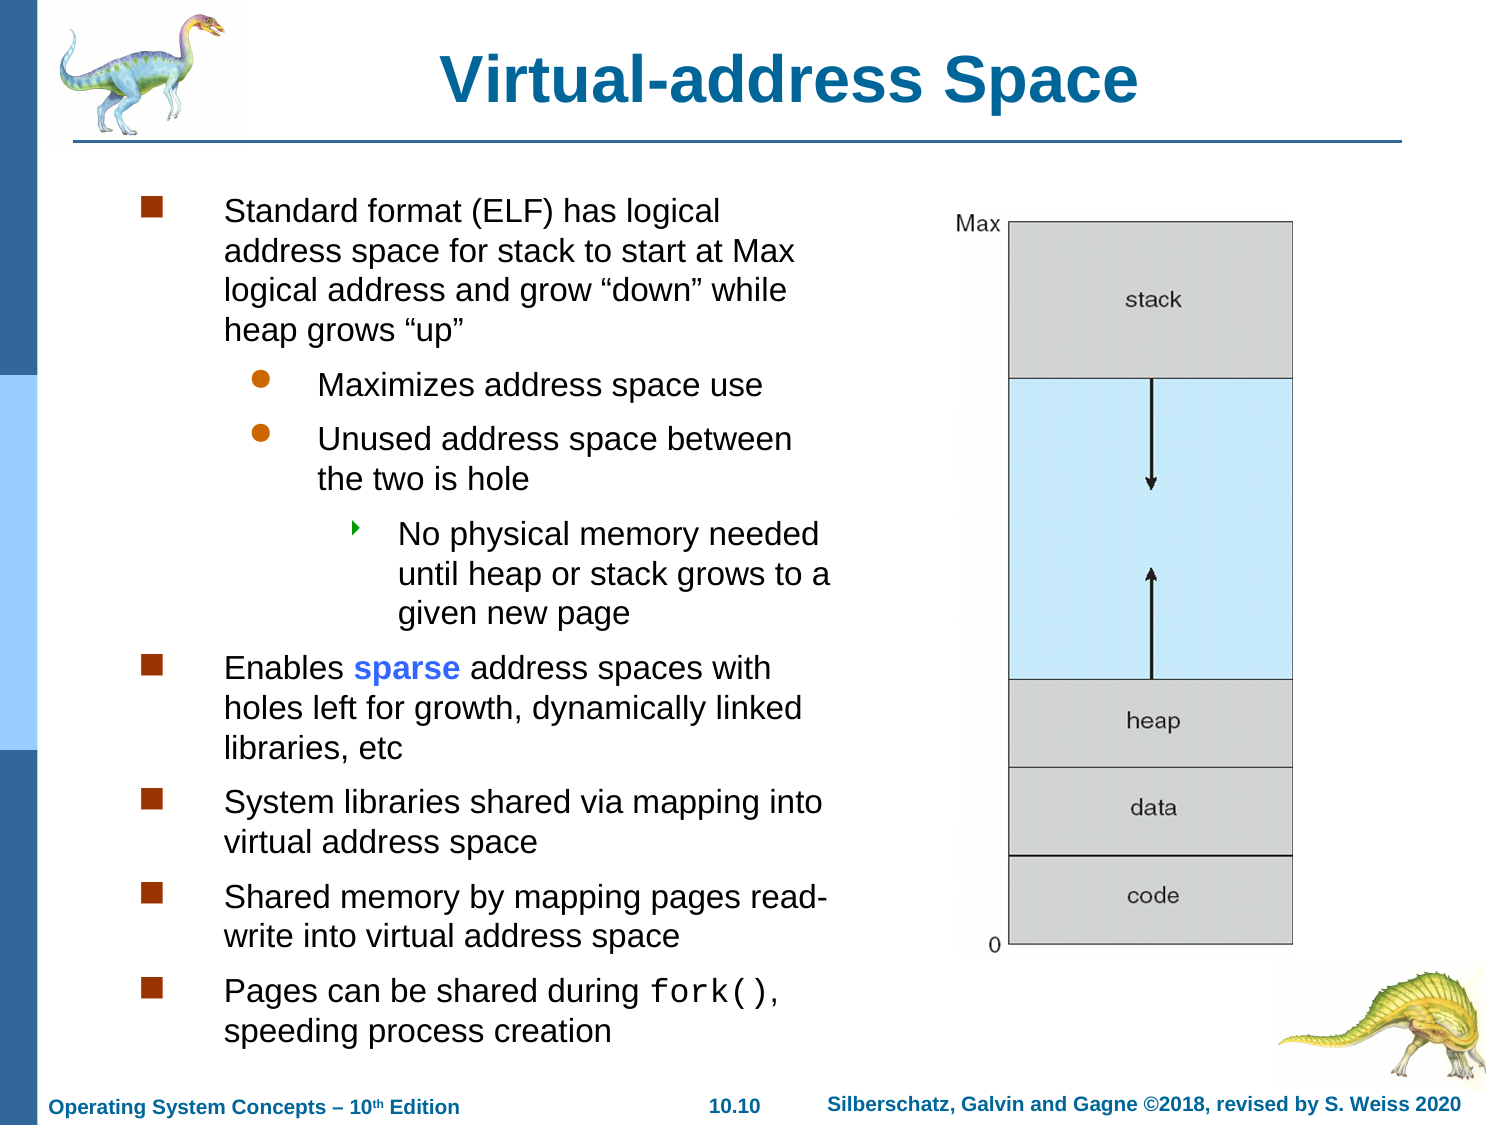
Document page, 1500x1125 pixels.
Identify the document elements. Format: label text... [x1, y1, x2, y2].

title Virtual-address Space [154, 28, 1425, 124]
picture [954, 209, 1486, 1090]
picture [46, 0, 243, 149]
text_box Standard format (ELF) has logical address space for stack to start at Max logical address and grow “down” while heap grows “up” Maximizes address space use Unused address space between the two is hole No physical memory needed until heap or stack grows to a given new page Enables sparse address spaces with holes left for growth, dynamically linked libraries, etc System libraries shared via mapping into virtual address space Shared memory by mapping pages read-write into virtual address space Pages can be shared during fork(), speeding process creation [133, 183, 851, 1005]
picture [1144, 1096, 1152, 1101]
